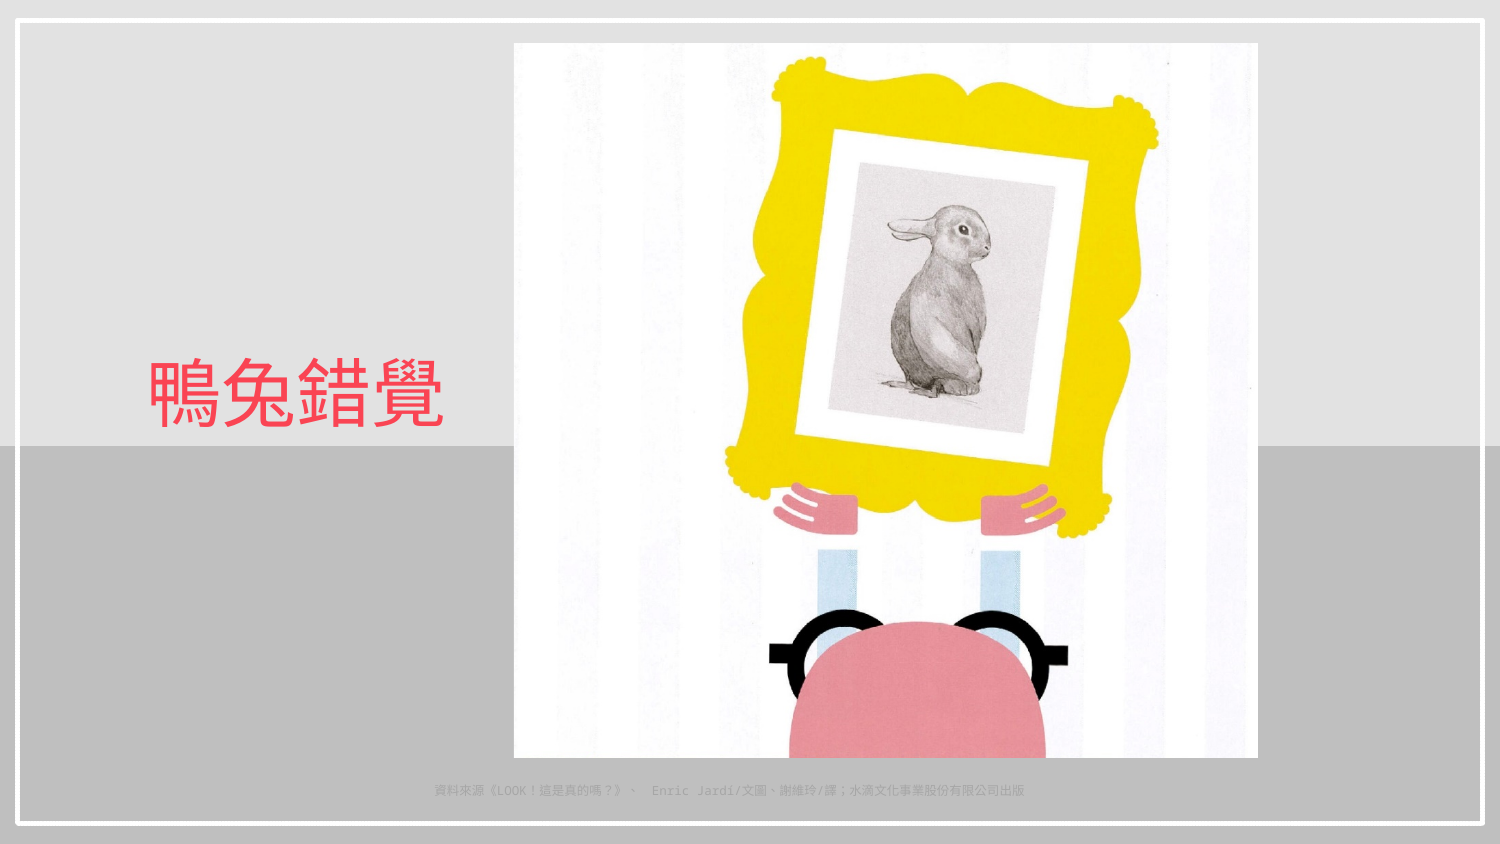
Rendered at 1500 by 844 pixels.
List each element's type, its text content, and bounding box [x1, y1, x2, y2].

text_box 資料來源《LOOK！這是真的嗎？》、 Enric Jardí/文圖、謝維玲/譯；水滴文化事業股份有限公司出版 [419, 775, 1483, 806]
text_box 鴨兔錯覺 [131, 339, 510, 446]
picture [513, 43, 1258, 758]
